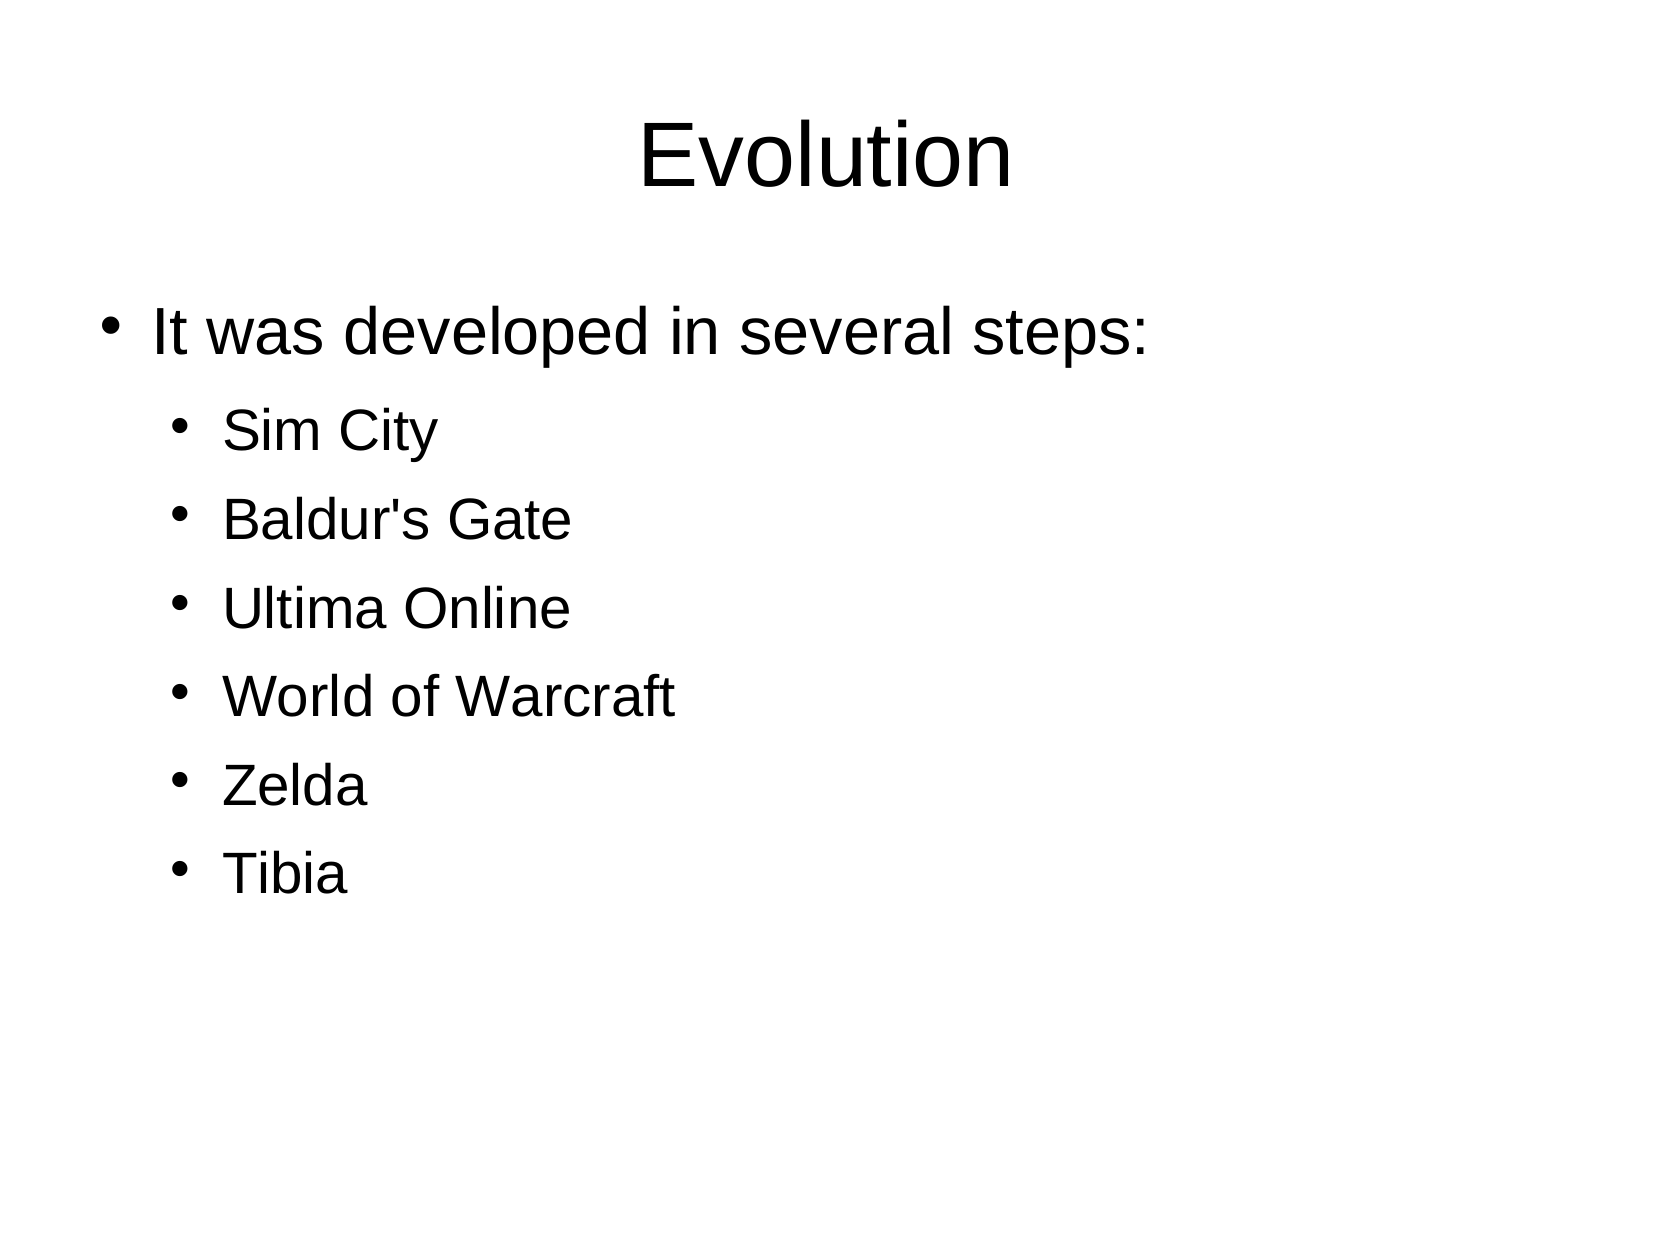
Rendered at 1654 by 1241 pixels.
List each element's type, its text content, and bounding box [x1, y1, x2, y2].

list It was developed in several steps: Sim City Baldur's Gate Ultima Online World of Warcraft Zelda Tibia [82, 290, 1571, 1109]
title Evolution [82, 49, 1571, 257]
